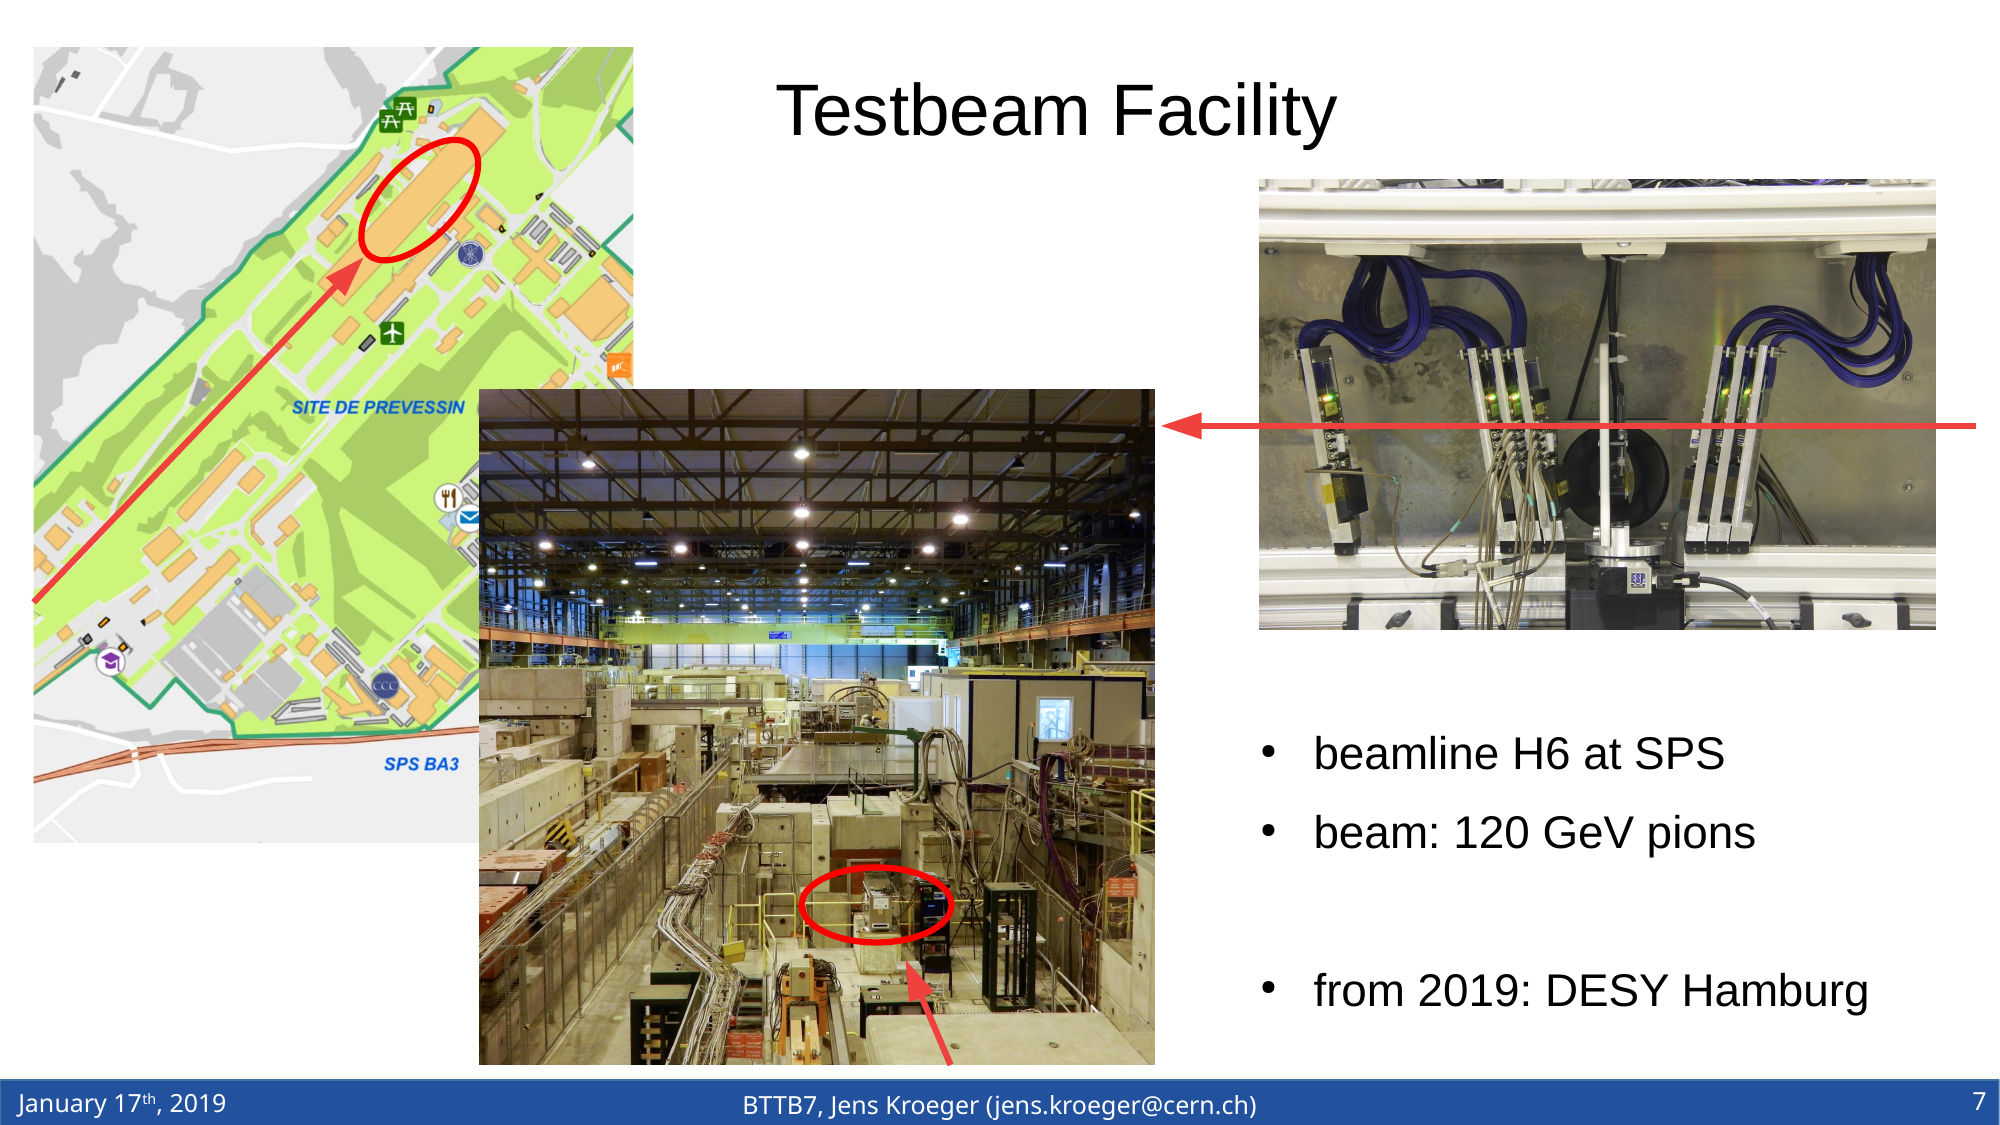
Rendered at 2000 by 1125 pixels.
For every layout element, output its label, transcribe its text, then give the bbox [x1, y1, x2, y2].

picture [33, 47, 1155, 1066]
picture [1259, 179, 1936, 423]
picture [1259, 429, 1936, 631]
list beamline H6 at SPS beam: 120 GeV pions from 2019: DESY Hamburg [1227, 722, 1980, 990]
picture [365, 144, 474, 257]
slide_number <number> [1551, 1072, 2000, 1125]
title Testbeam Facility [479, 45, 1635, 169]
text_box BTTB7, Jens Kroeger (jens.kroeger@cern.ch) [545, 1074, 1454, 1125]
